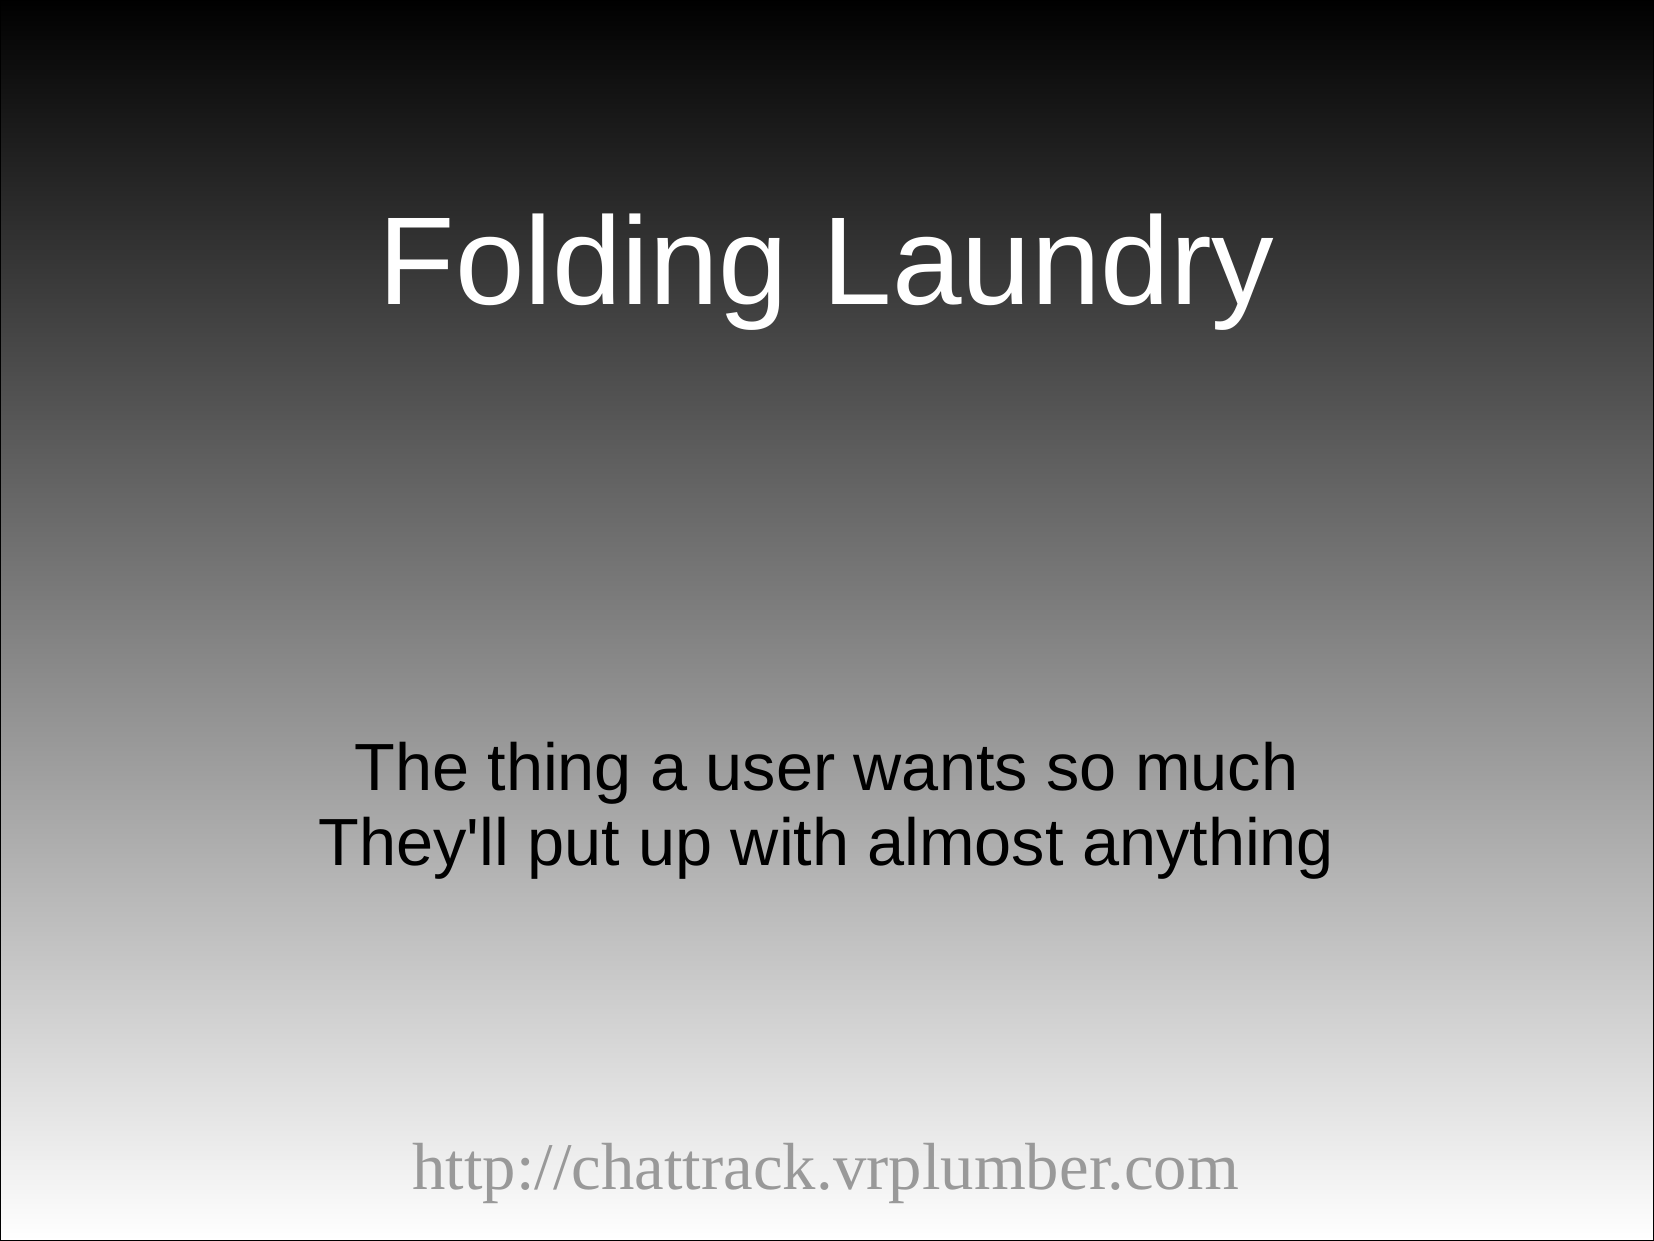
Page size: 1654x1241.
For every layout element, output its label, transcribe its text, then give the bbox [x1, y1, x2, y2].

title Folding Laundry [0, 49, 1654, 473]
subtitle The thing a user wants so much They'll put up with almost anything [29, 395, 1625, 1215]
